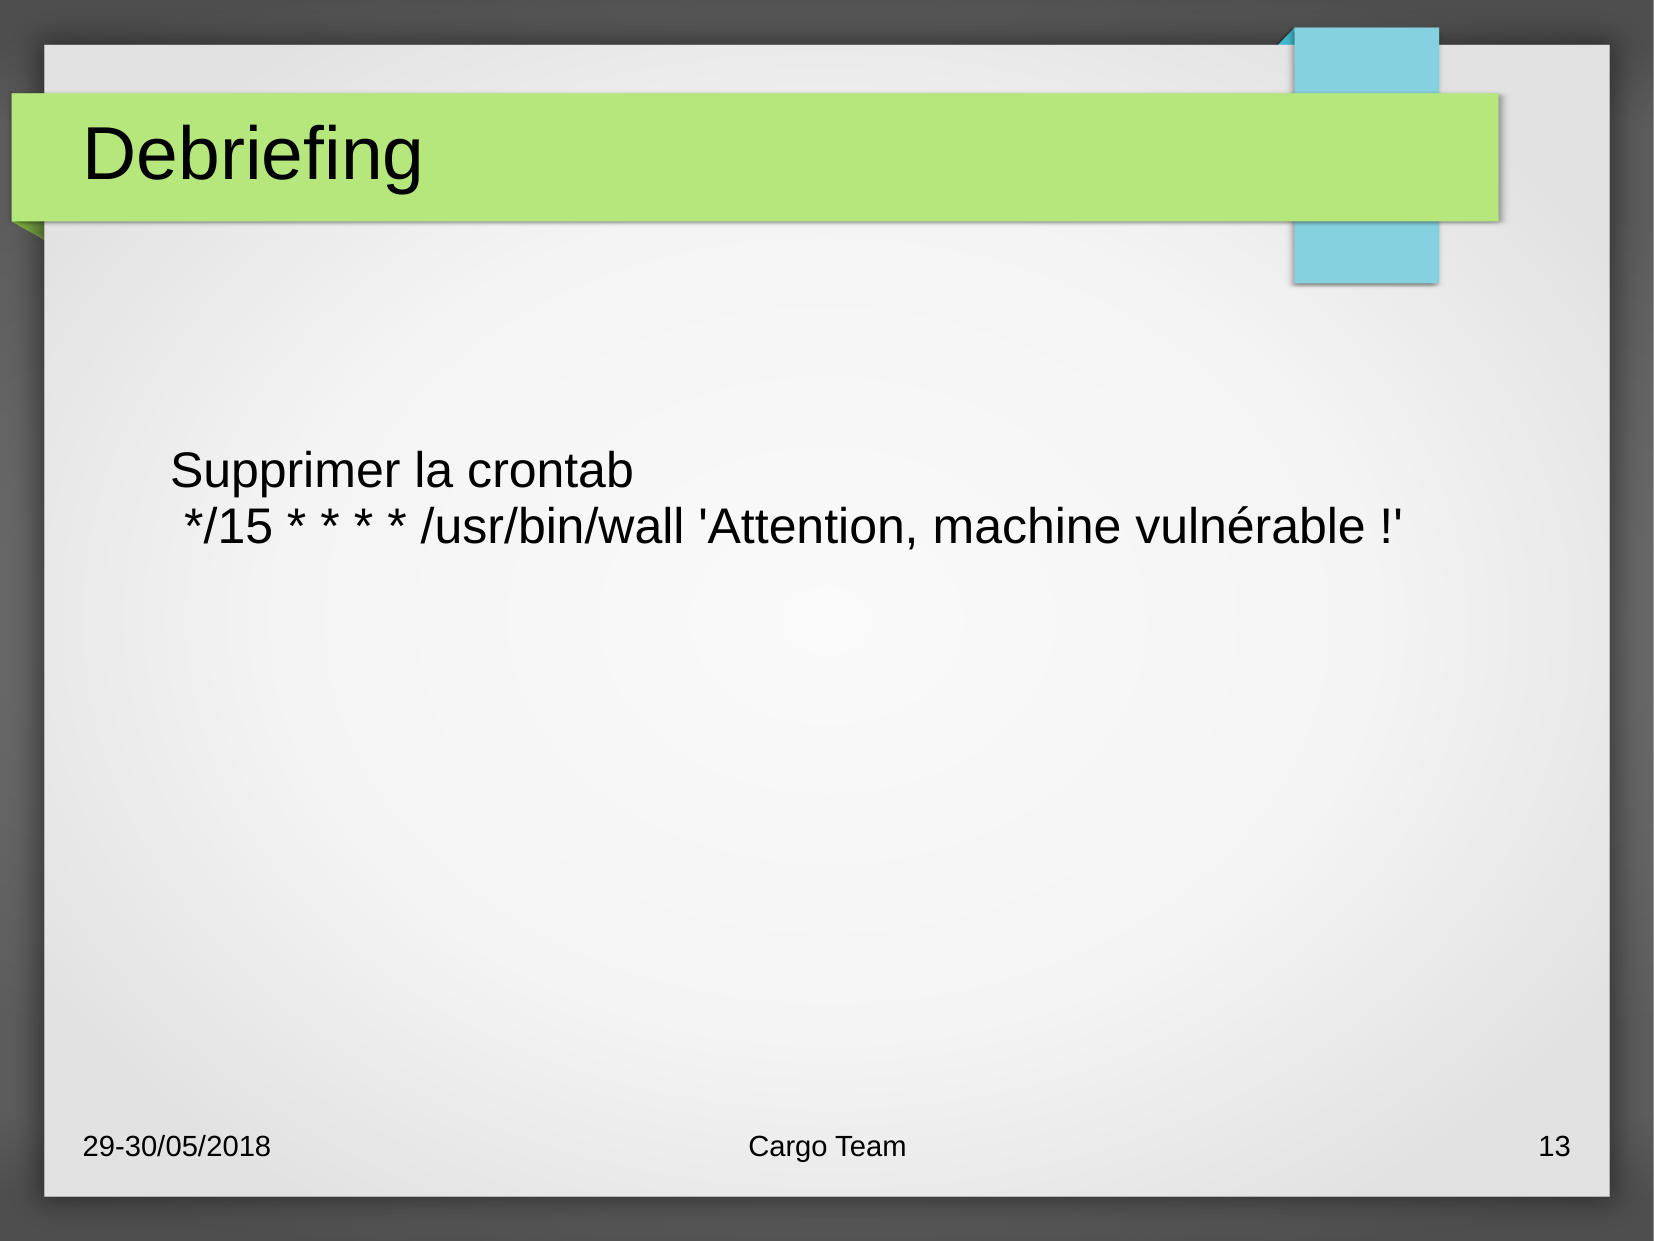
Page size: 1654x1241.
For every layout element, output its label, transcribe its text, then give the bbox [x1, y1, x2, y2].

text_box Supprimer la crontab */15 * * * * /usr/bin/wall 'Attention, machine vulnérable !' [120, 435, 1531, 580]
title Debriefing [82, 94, 1264, 213]
picture [0, 0, 1654, 1241]
